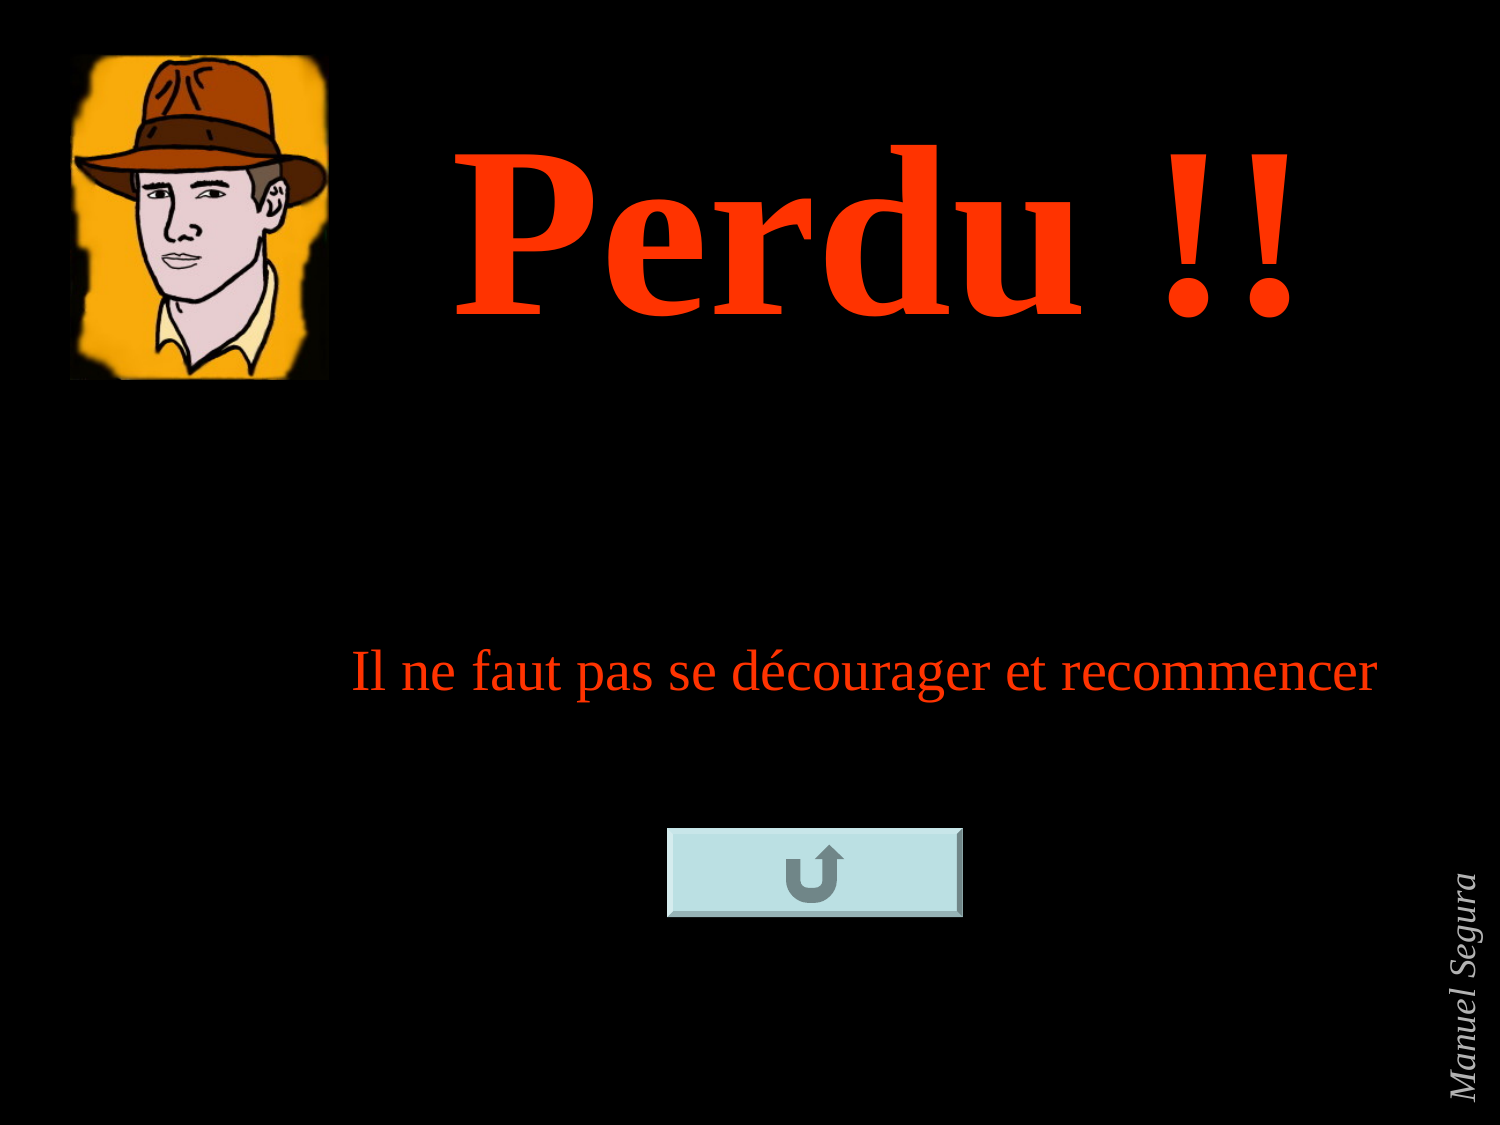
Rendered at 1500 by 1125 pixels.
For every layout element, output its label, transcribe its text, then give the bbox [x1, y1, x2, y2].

text_box Perdu !! [437, 90, 1327, 376]
picture [70, 54, 329, 380]
text_box Manuel Segura [1434, 857, 1492, 1118]
text_box Il ne faut pas se décourager et recommencer [336, 631, 1394, 712]
text_box [668, 828, 963, 918]
